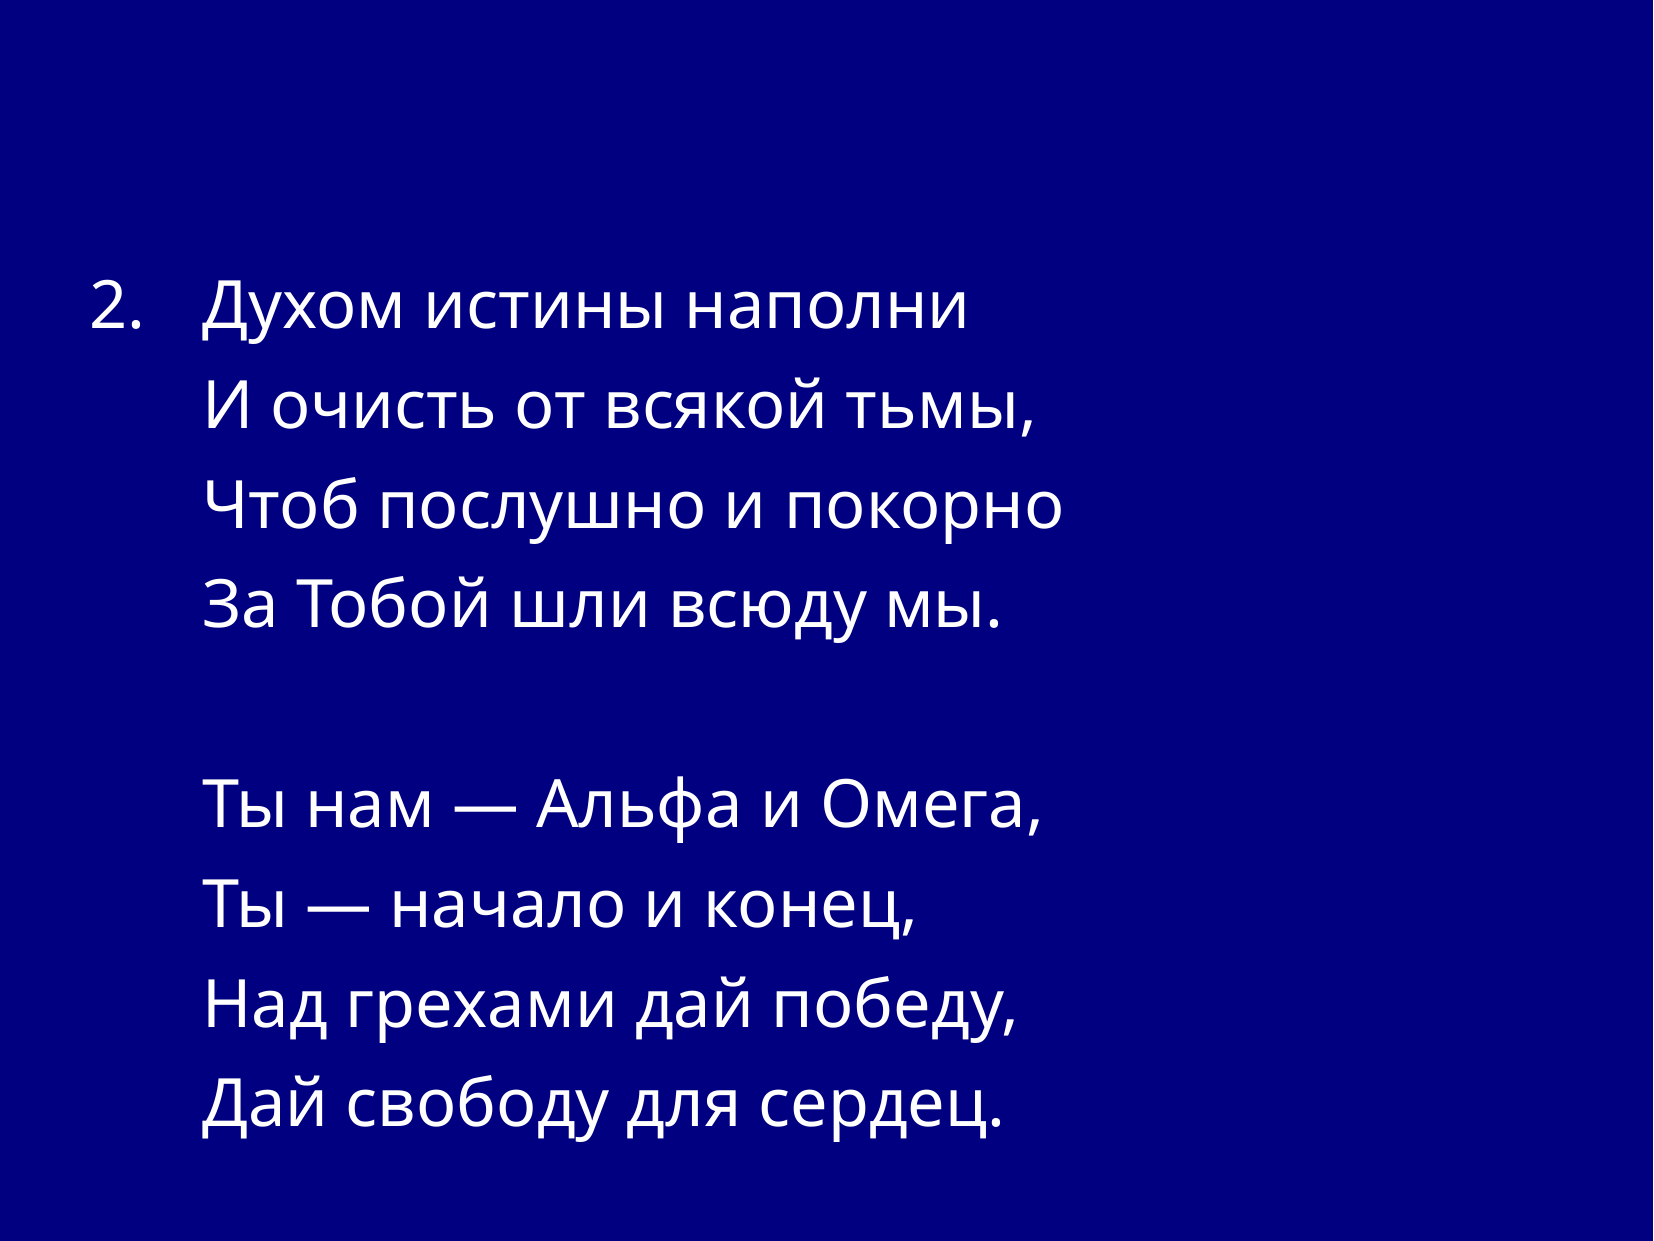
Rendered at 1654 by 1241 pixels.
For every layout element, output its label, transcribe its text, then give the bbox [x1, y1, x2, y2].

text_box 2. Духом истины наполни И очисть от всякой тьмы, Чтоб послушно и покорно За Тобой шли всюду мы. Ты нам — Альфа и Омега, Ты — начало и конец, Над грехами дай победу, Дай свободу для сердец. [75, 150, 1576, 1163]
